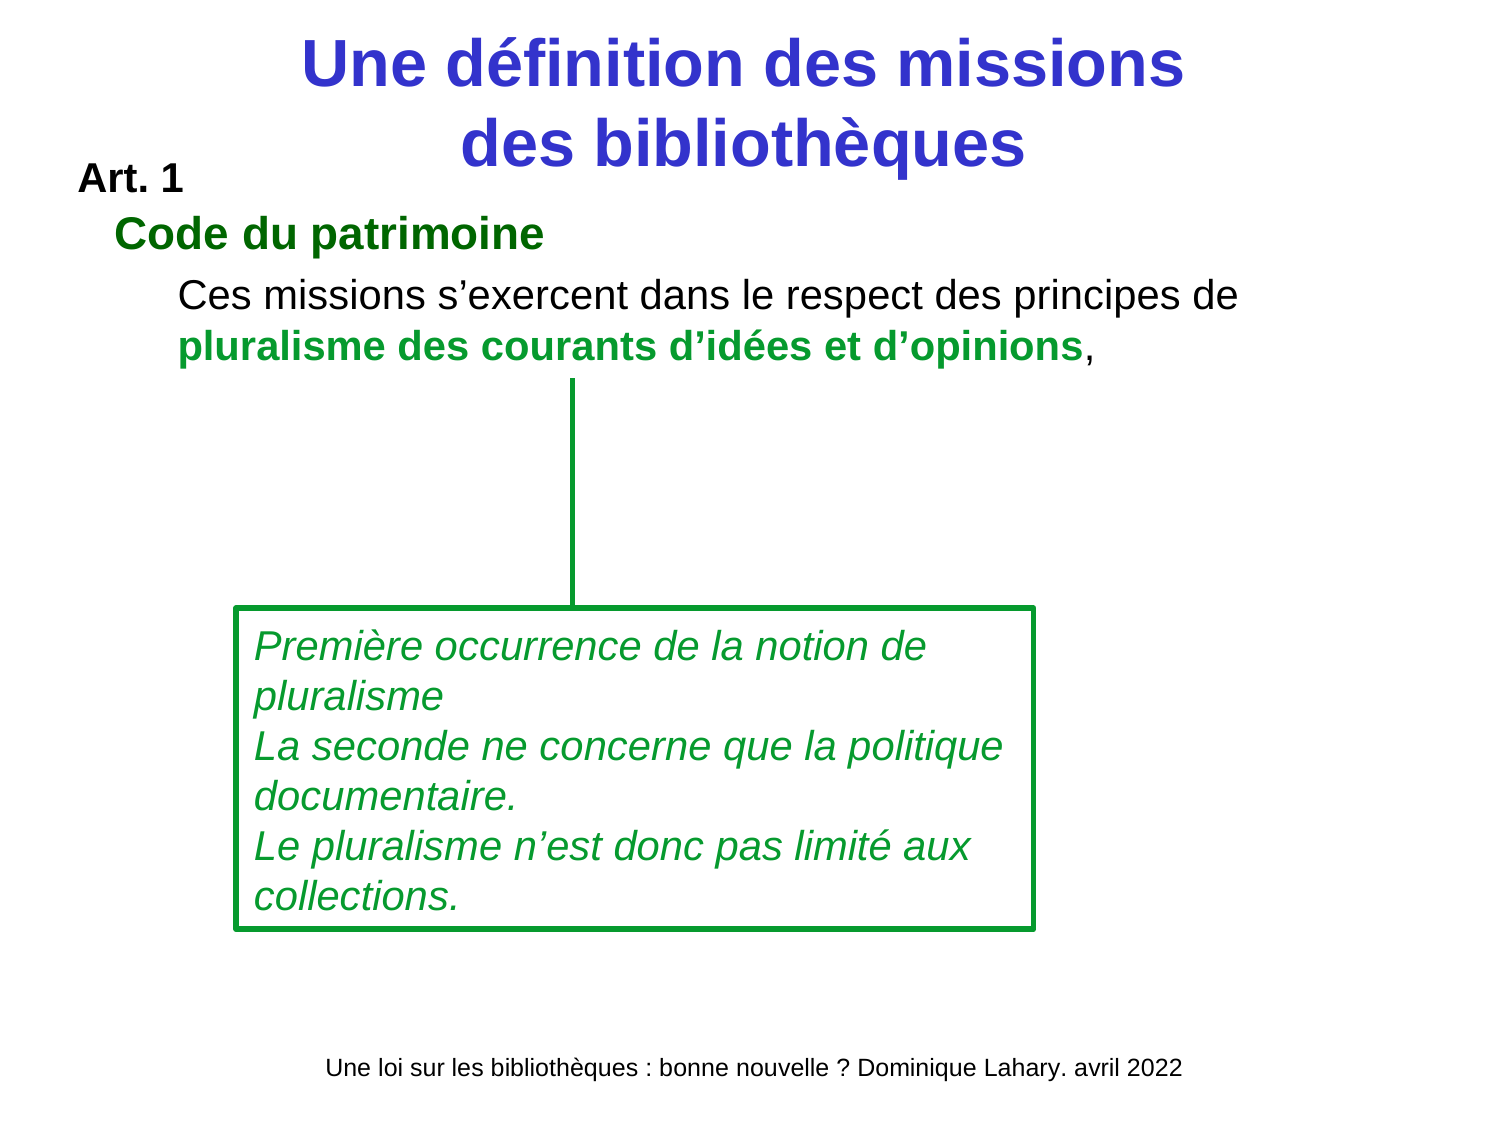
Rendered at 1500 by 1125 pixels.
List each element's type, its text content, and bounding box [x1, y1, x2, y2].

text_box Code du patrimoine Ces missions s’exercent dans le respect des principes de pluralisme des courants d’idées et d’opinions, [100, 196, 1400, 377]
text_box Une loi sur les bibliothèques : bonne nouvelle ? Dominique Lahary. avril 2022 [55, 1044, 1456, 1120]
text_box Art. 1 [62, 143, 228, 209]
text_box Première occurrence de la notion de pluralisme La seconde ne concerne que la politique documentaire. Le pluralisme n’est donc pas limité aux collections. [236, 608, 1034, 930]
text_box Une définition des missions des bibliothèques [49, 0, 1438, 200]
